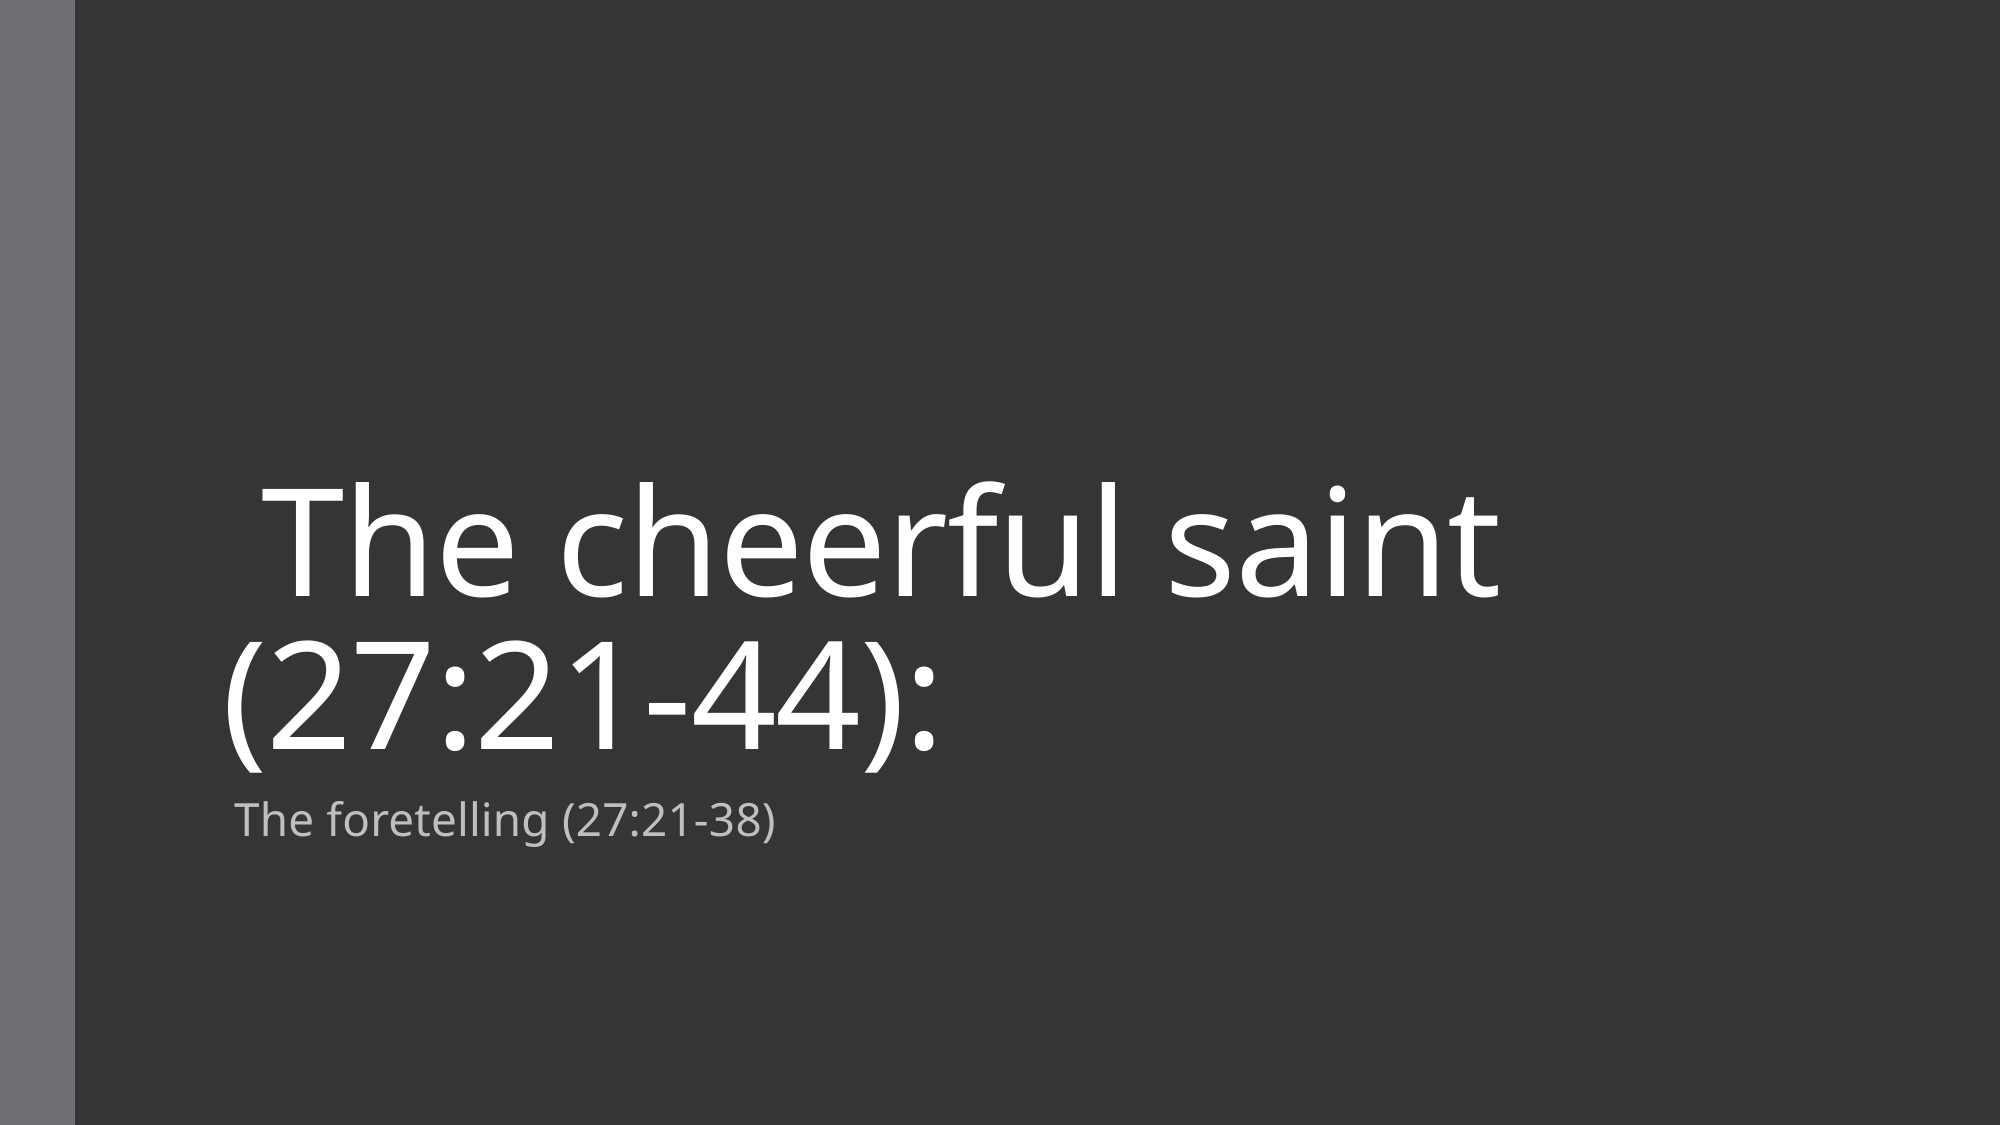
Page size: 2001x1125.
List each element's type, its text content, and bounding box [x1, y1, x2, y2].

title The cheerful saint (27:21-44): [206, 124, 1752, 787]
subtitle The foretelling (27:21-38) [206, 787, 1752, 1066]
